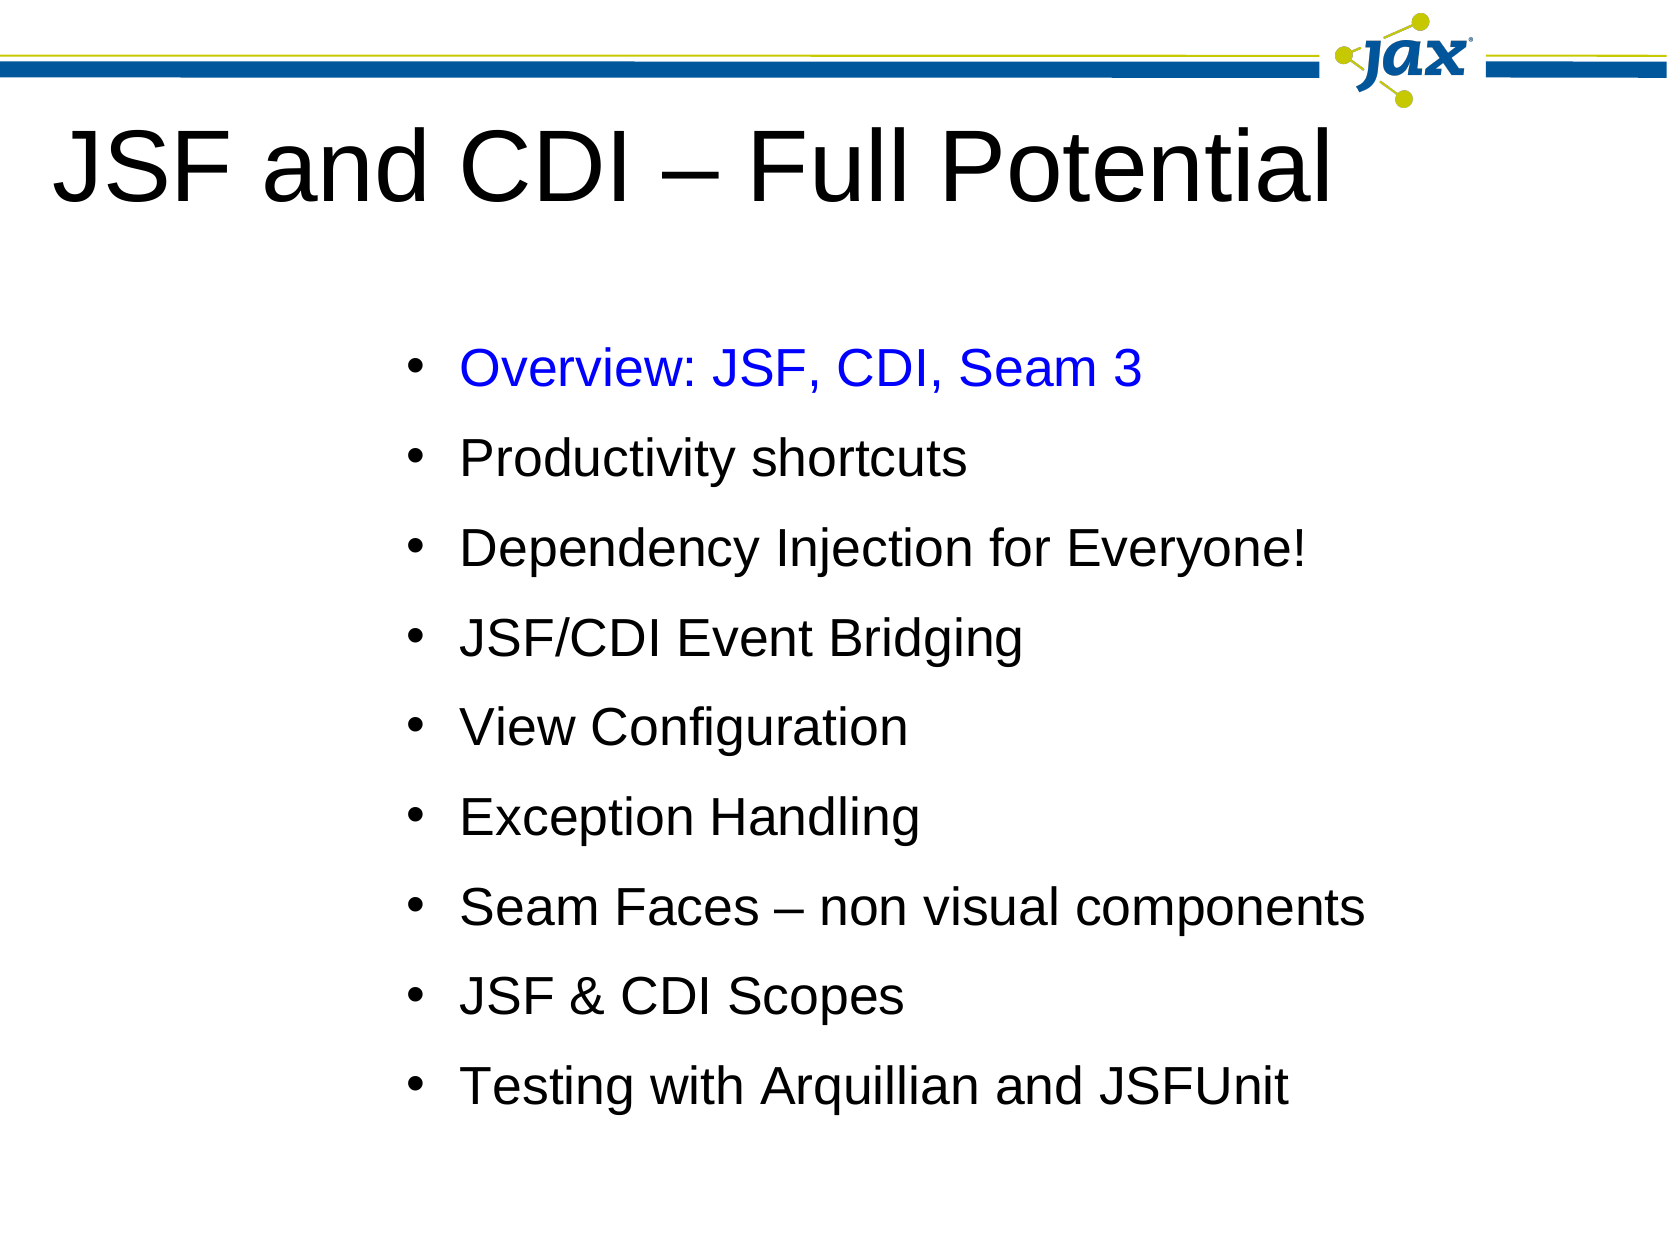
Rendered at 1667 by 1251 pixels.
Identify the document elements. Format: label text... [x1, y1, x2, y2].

list Overview: JSF, CDI, Seam 3 Productivity shortcuts Dependency Injection for Everyone! JSF/CDI Event Bridging View Configuration Exception Handling Seam Faces – non visual components JSF & CDI Scopes Testing with Arquillian and JSFUnit [37, 300, 1613, 1126]
title JSF and CDI – Full Potential [37, 91, 1651, 230]
picture [1335, 13, 1473, 91]
